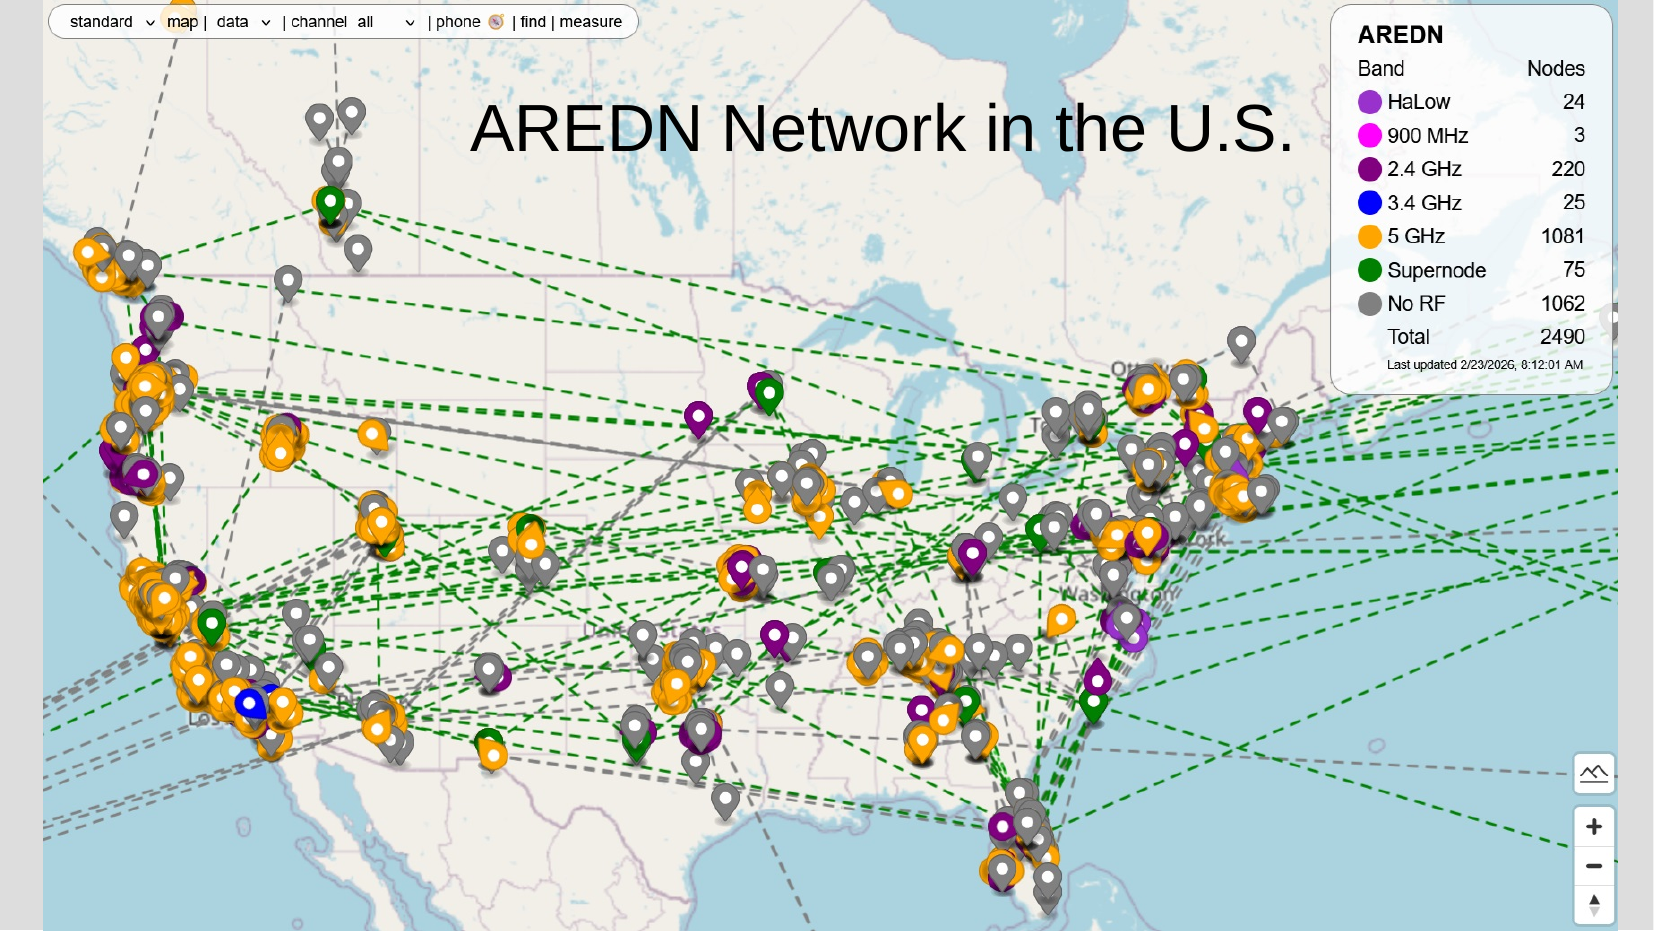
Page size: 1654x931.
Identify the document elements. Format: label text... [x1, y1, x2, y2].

subtitle AREDN Network in the U.S. [461, 74, 1306, 183]
picture [38, 0, 1618, 931]
